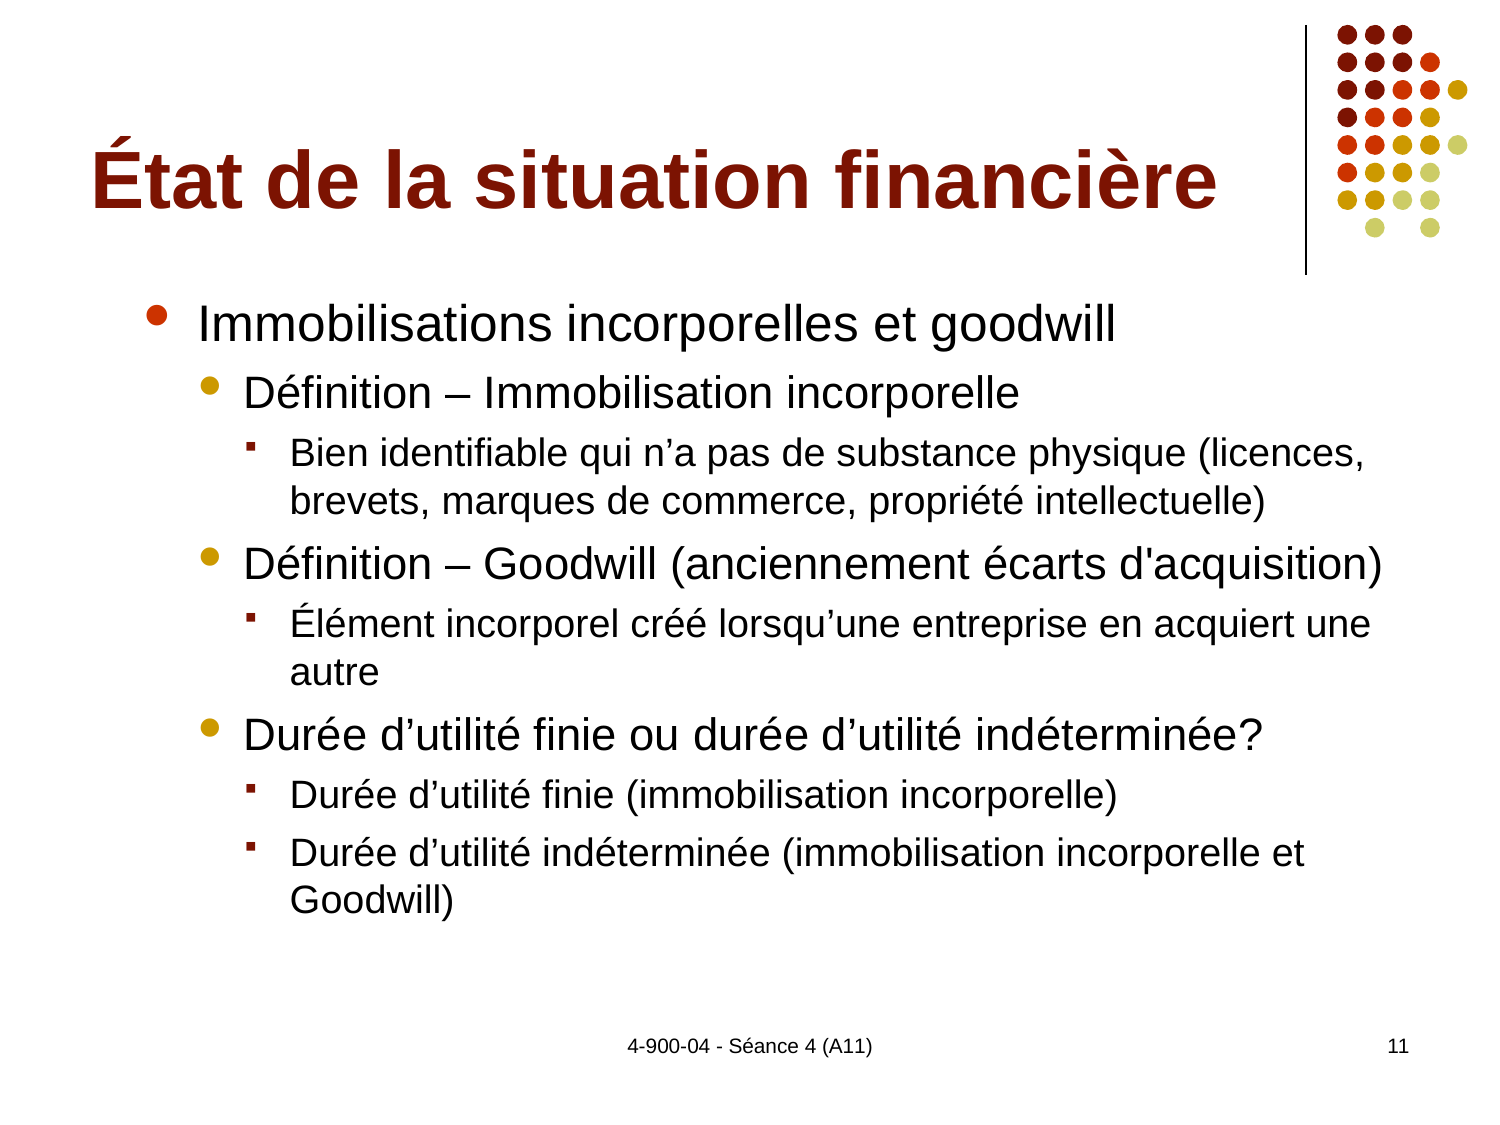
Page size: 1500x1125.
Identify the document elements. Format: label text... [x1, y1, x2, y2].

list Immobilisations incorporelles et goodwill Définition – Immobilisation incorporelle Bien identifiable qui n’a pas de substance physique (licences, brevets, marques de commerce, propriété intellectuelle) Définition – Goodwill (anciennement écarts d'acquisition) Élément incorporel créé lorsqu’une entreprise en acquiert une autre Durée d’utilité finie ou durée d’utilité indéterminée? Durée d’utilité finie (immobilisation incorporelle) Durée d’utilité indéterminée (immobilisation incorporelle et Goodwill) [75, 282, 1426, 1006]
text_box 4-900-04 - Séance 4 (A11) [512, 1025, 988, 1101]
text_box <numéro> [1074, 1025, 1426, 1101]
title État de la situation financière [74, 20, 1313, 233]
